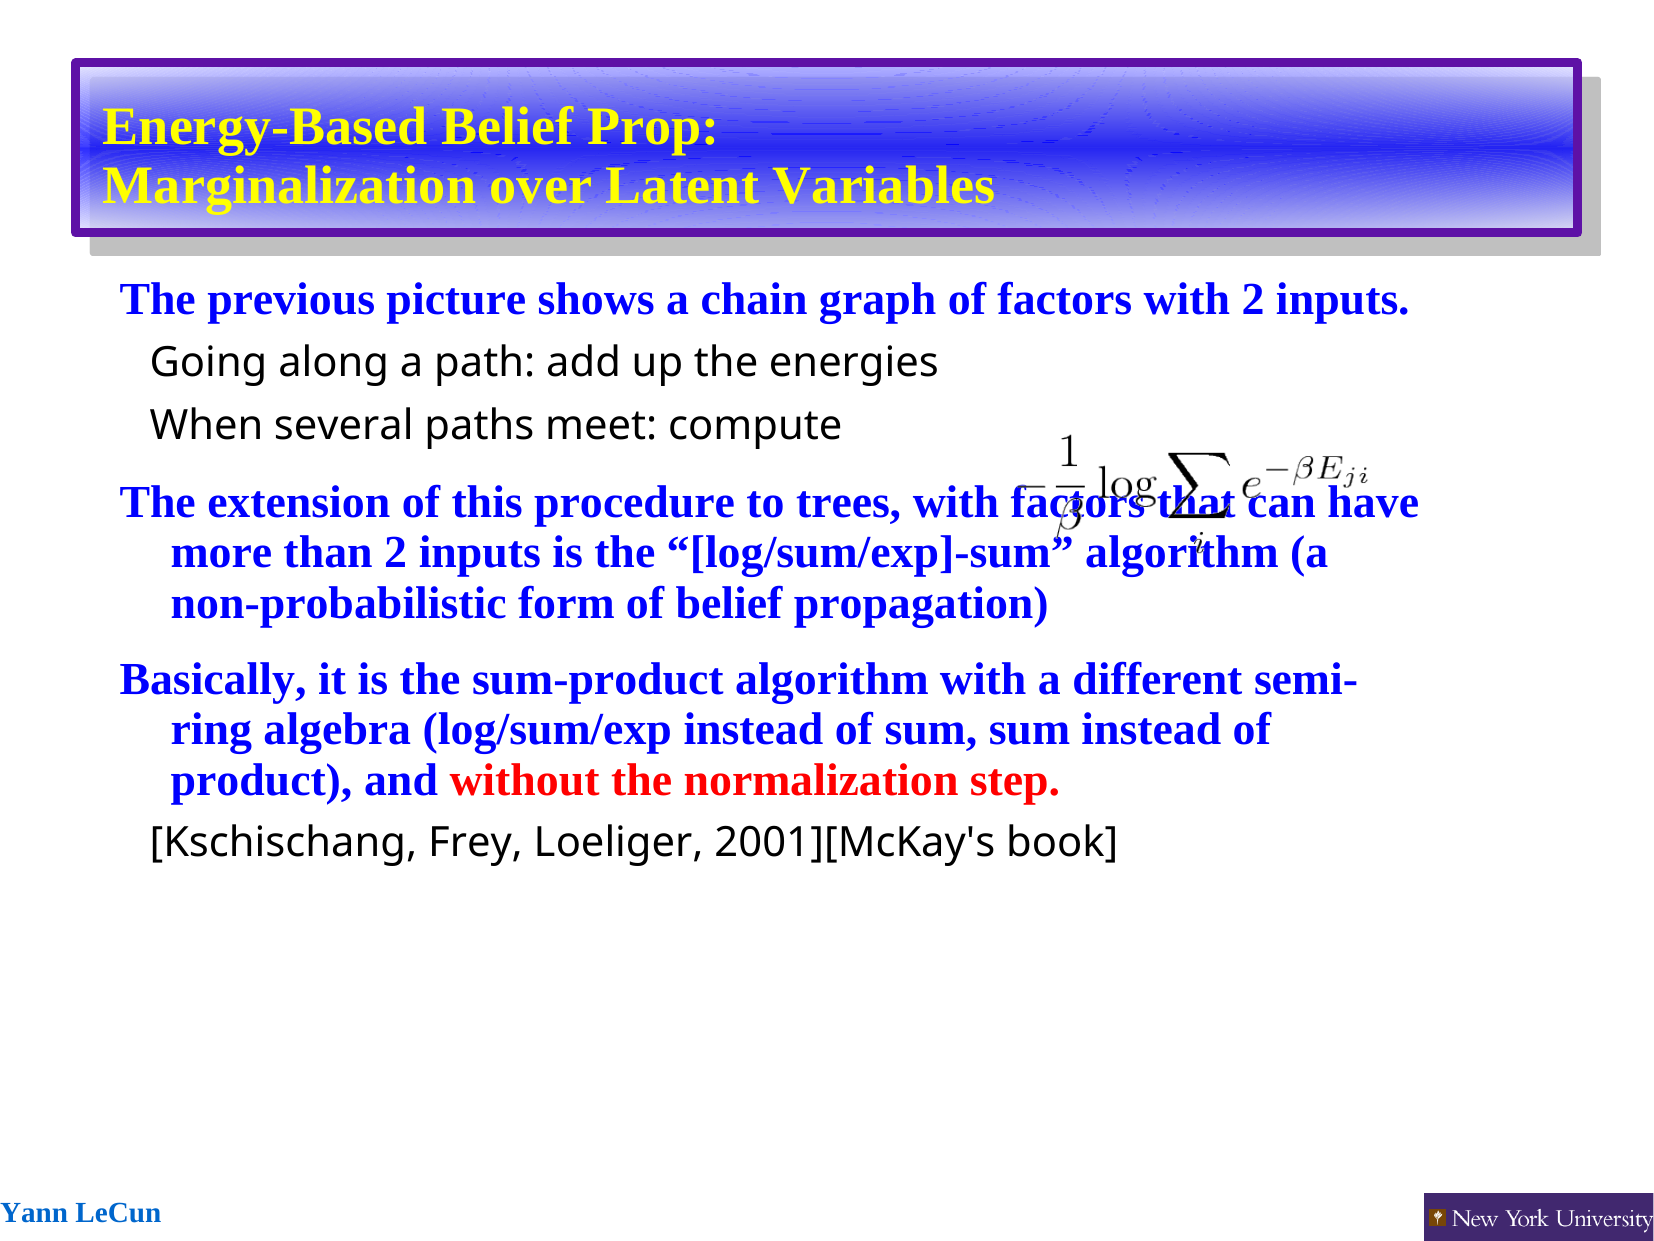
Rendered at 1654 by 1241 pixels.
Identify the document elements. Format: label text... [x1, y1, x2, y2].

picture [1424, 1193, 1654, 1241]
title Energy-Based Belief Prop: Marginalization over Latent Variables [75, 62, 1578, 233]
picture [1013, 430, 1373, 558]
list The previous picture shows a chain graph of factors with 2 inputs. Going along a path: add up the energies When several paths meet: compute The extension of this procedure to trees, with factors that can have more than 2 inputs is the “[log/sum/exp]-sum” algorithm (a non-probabilistic form of belief propagation) Basically, it is the sum-product algorithm with a different semi-ring algebra (log/sum/exp instead of sum, sum instead of product), and without the normalization step. [Kschischang, Frey, Loeliger, 2001][McKay's book] [119, 274, 1427, 1153]
